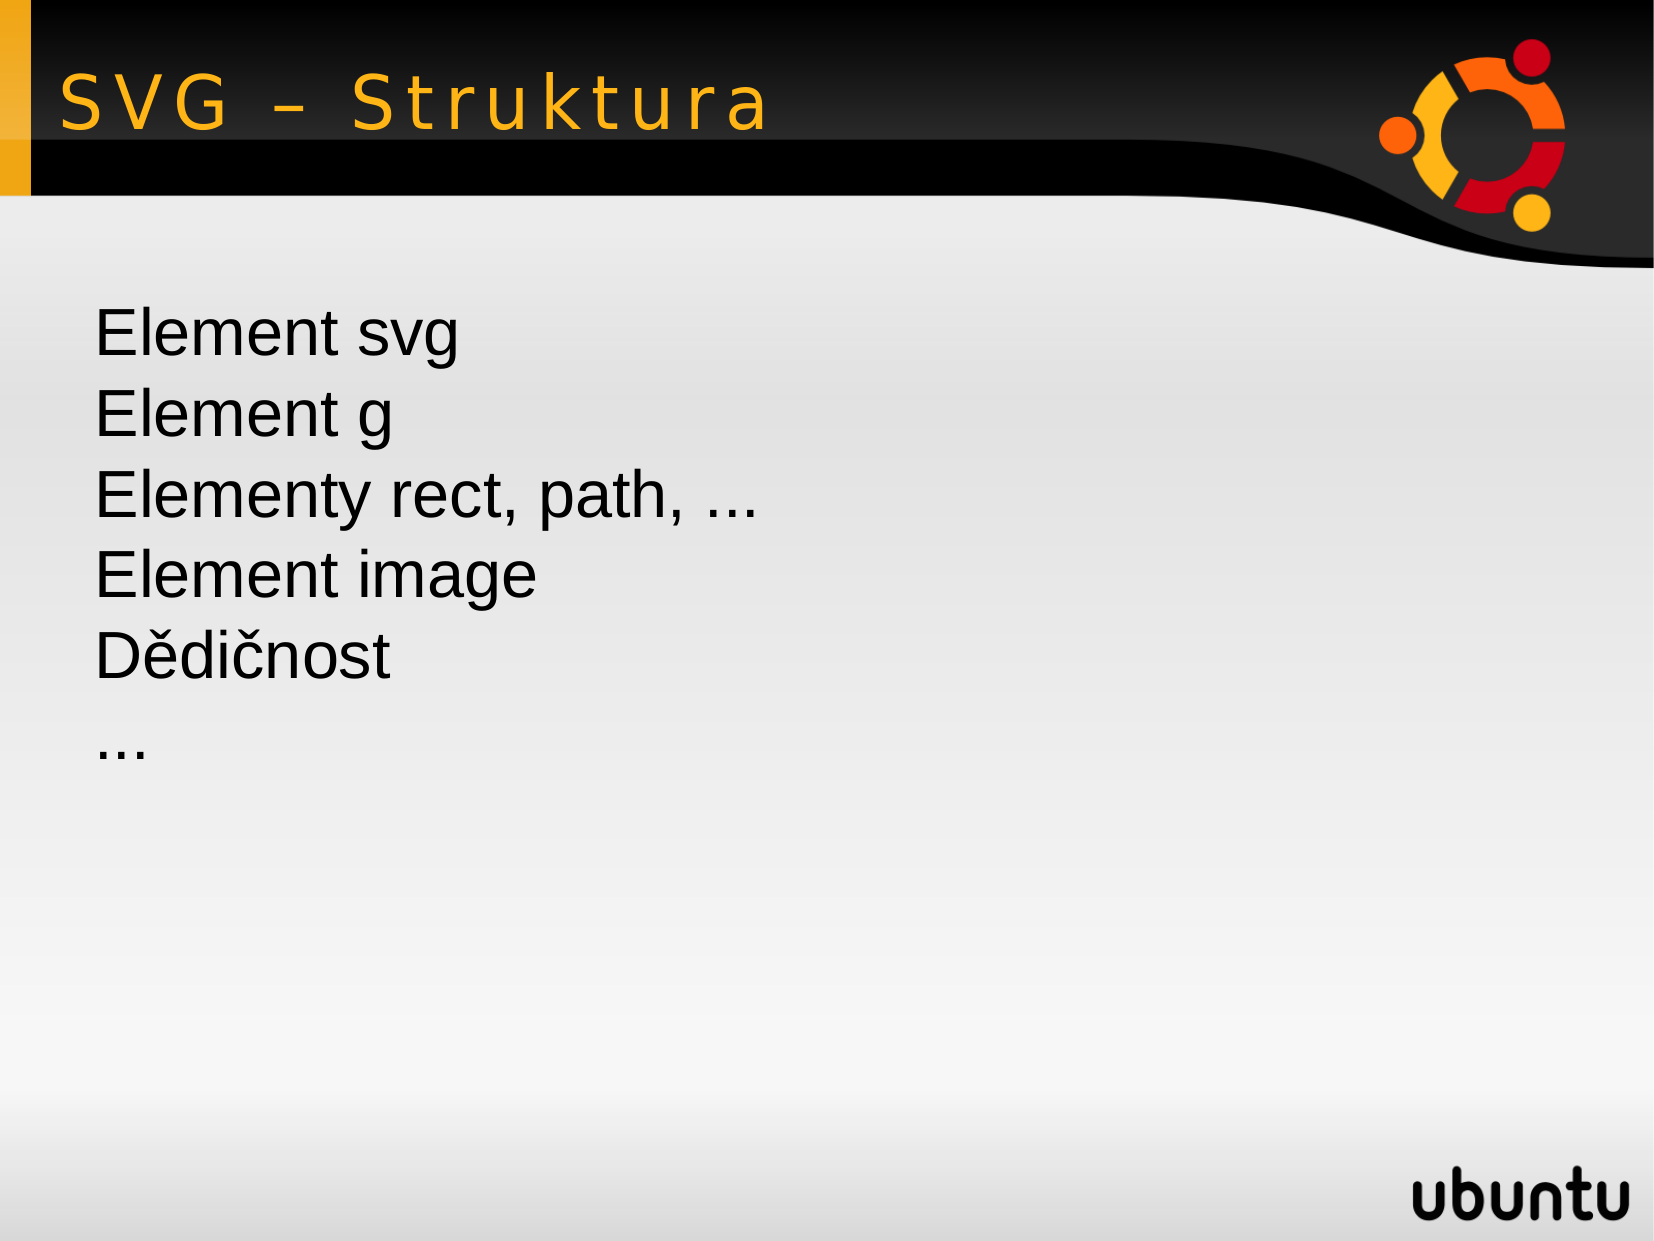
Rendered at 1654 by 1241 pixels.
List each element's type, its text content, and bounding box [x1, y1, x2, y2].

list Element svg Element g Elementy rect, path, ... Element image Dědičnost ... [76, 295, 1565, 1114]
picture [0, 0, 1654, 1241]
title SVG – Struktura [59, 29, 1270, 178]
